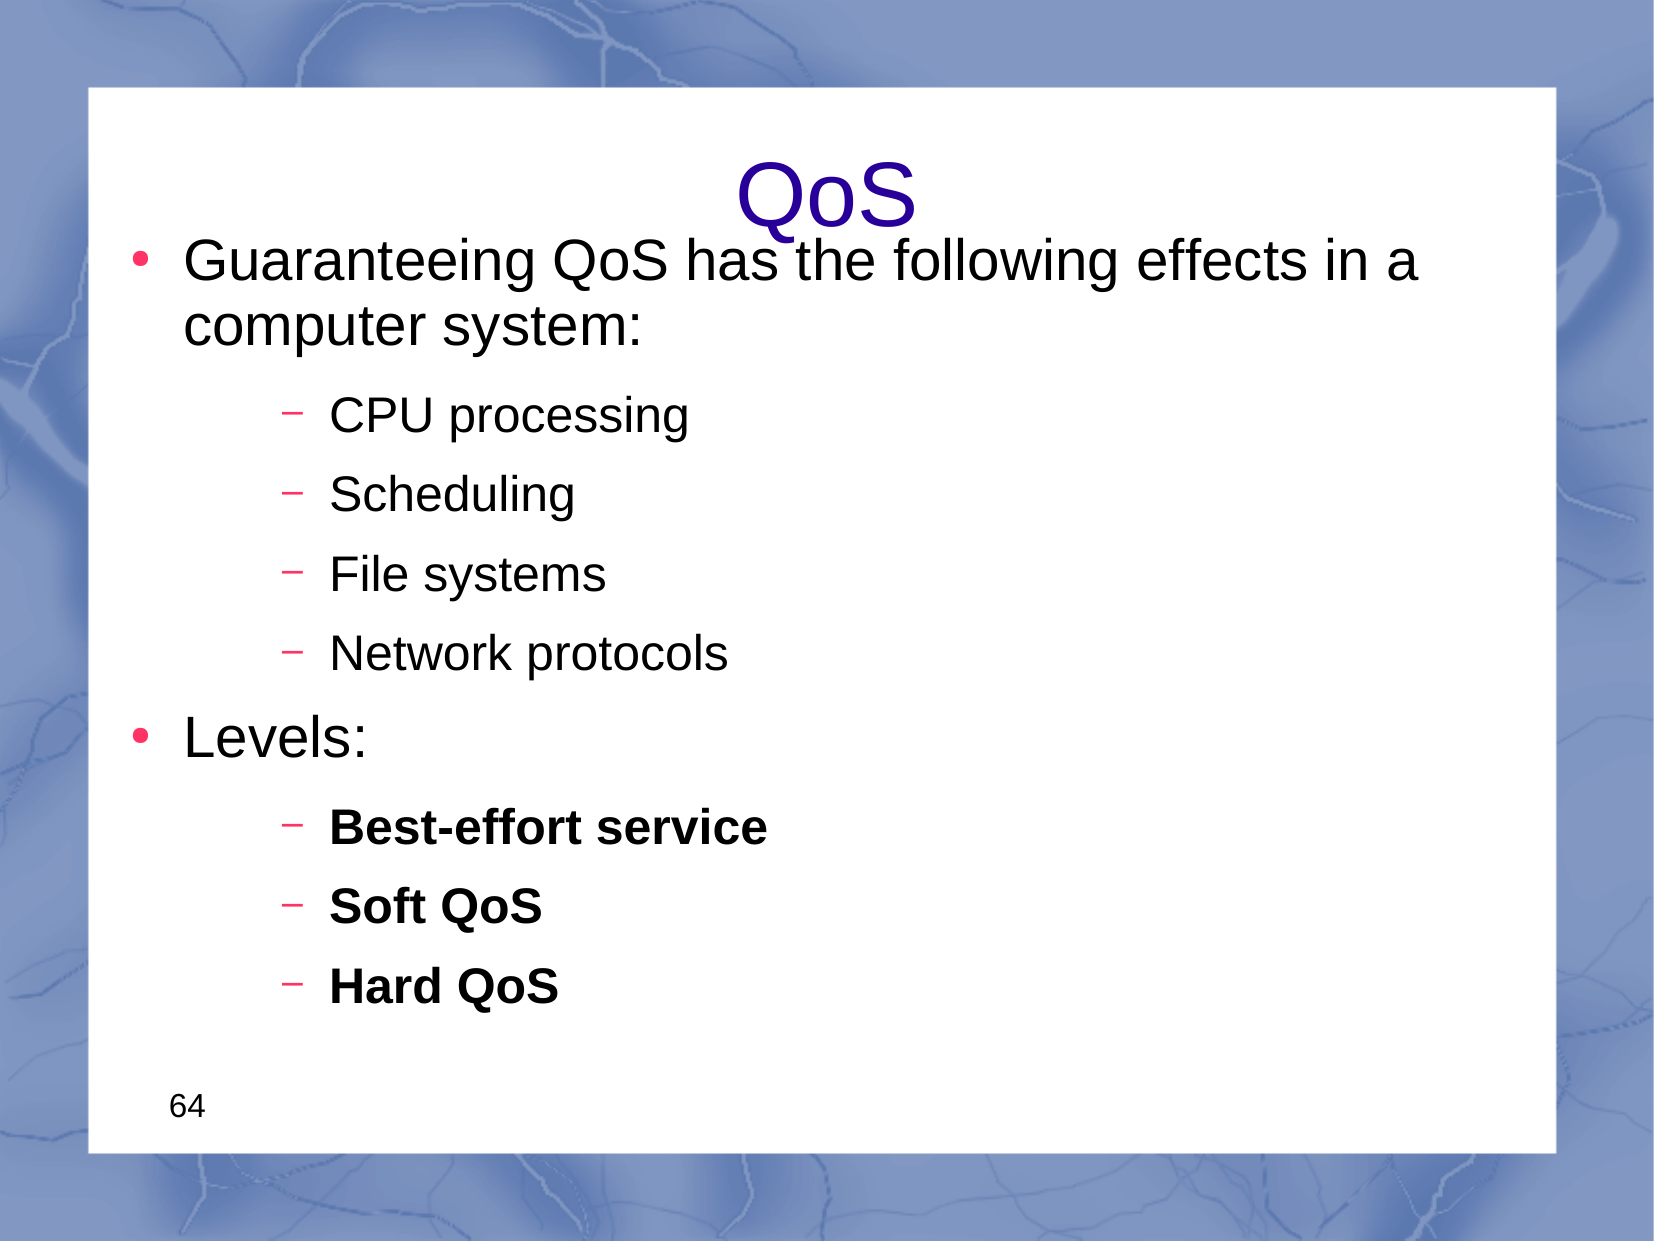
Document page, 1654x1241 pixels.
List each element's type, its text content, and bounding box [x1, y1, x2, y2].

picture [0, 0, 1654, 1241]
title QoS [118, 90, 1536, 298]
list Guaranteeing QoS has the following effects in a computer system: CPU processing Scheduling File systems Network protocols Levels: Best-effort service Soft QoS Hard QoS [112, 227, 1471, 1088]
